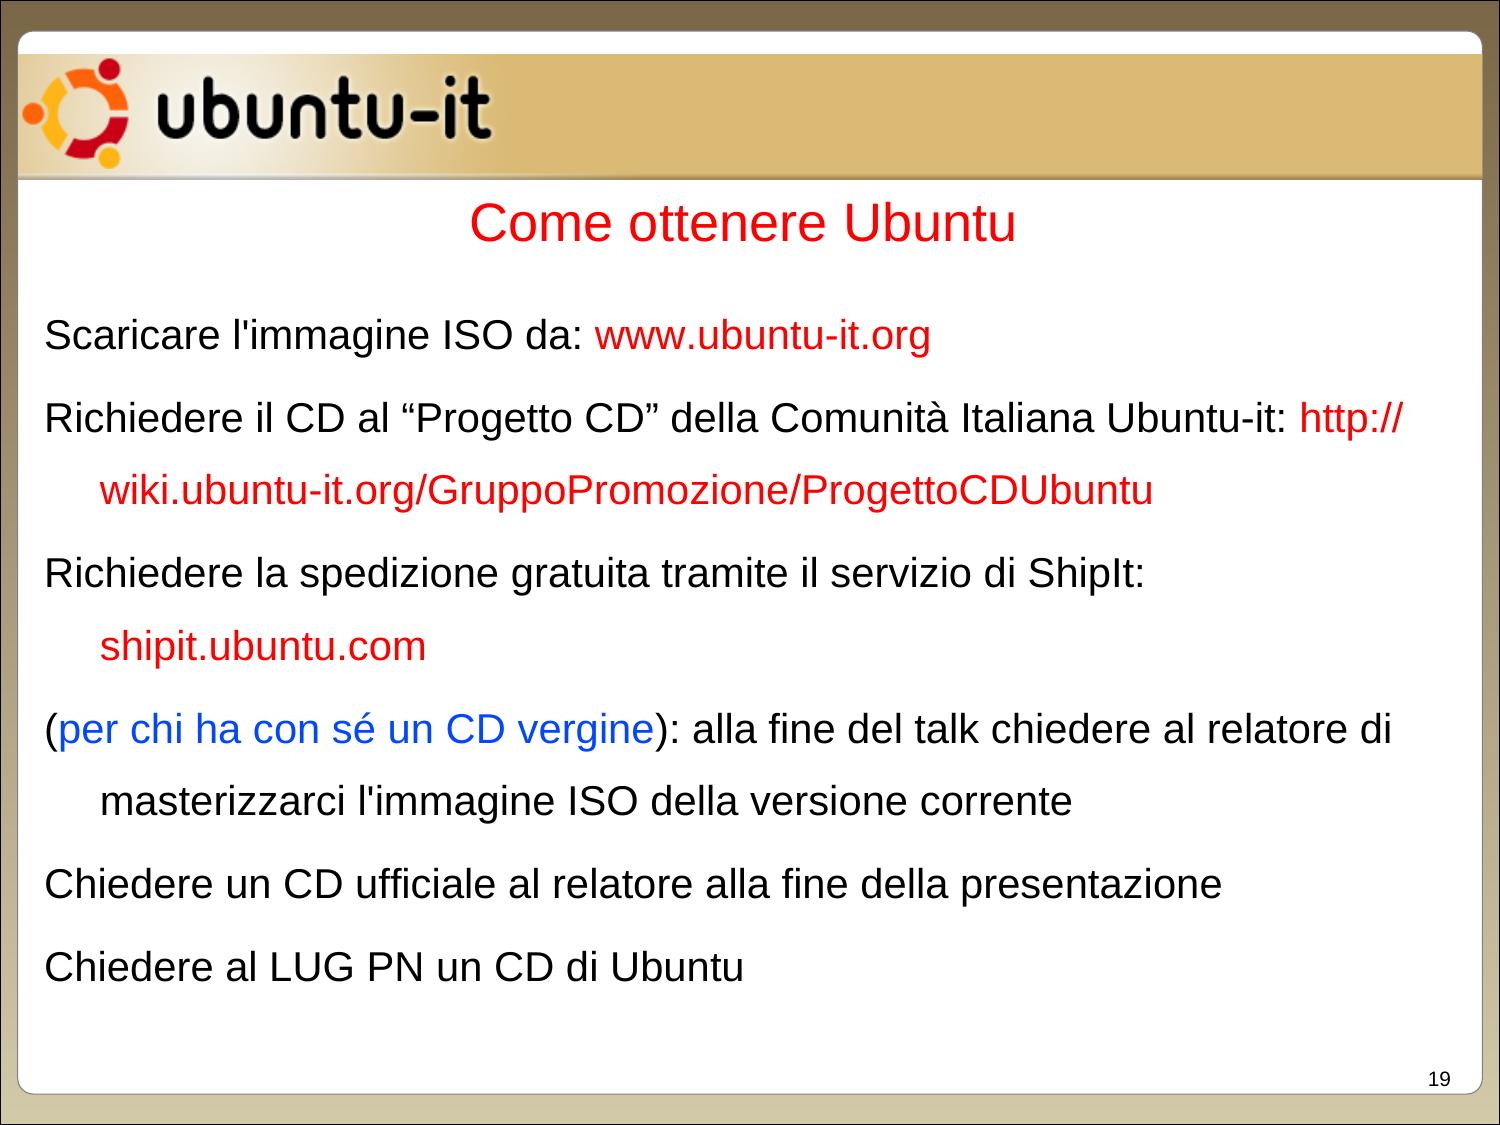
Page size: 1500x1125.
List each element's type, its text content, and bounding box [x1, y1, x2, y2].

title Come ottenere Ubuntu [17, 178, 1471, 262]
list Scaricare l'immagine ISO da: www.ubuntu-it.org Richiedere il CD al “Progetto CD” della Comunità Italiana Ubuntu-it: http://wiki.ubuntu-it.org/GruppoPromozione/ProgettoCDUbuntu Richiedere la spedizione gratuita tramite il servizio di ShipIt: shipit.ubuntu.com (per chi ha con sé un CD vergine): alla fine del talk chiedere al relatore di masterizzarci l'immagine ISO della versione corrente Chiedere un CD ufficiale al relatore alla fine della presentazione Chiedere al LUG PN un CD di Ubuntu [29, 302, 1471, 997]
picture [18, 54, 1483, 180]
